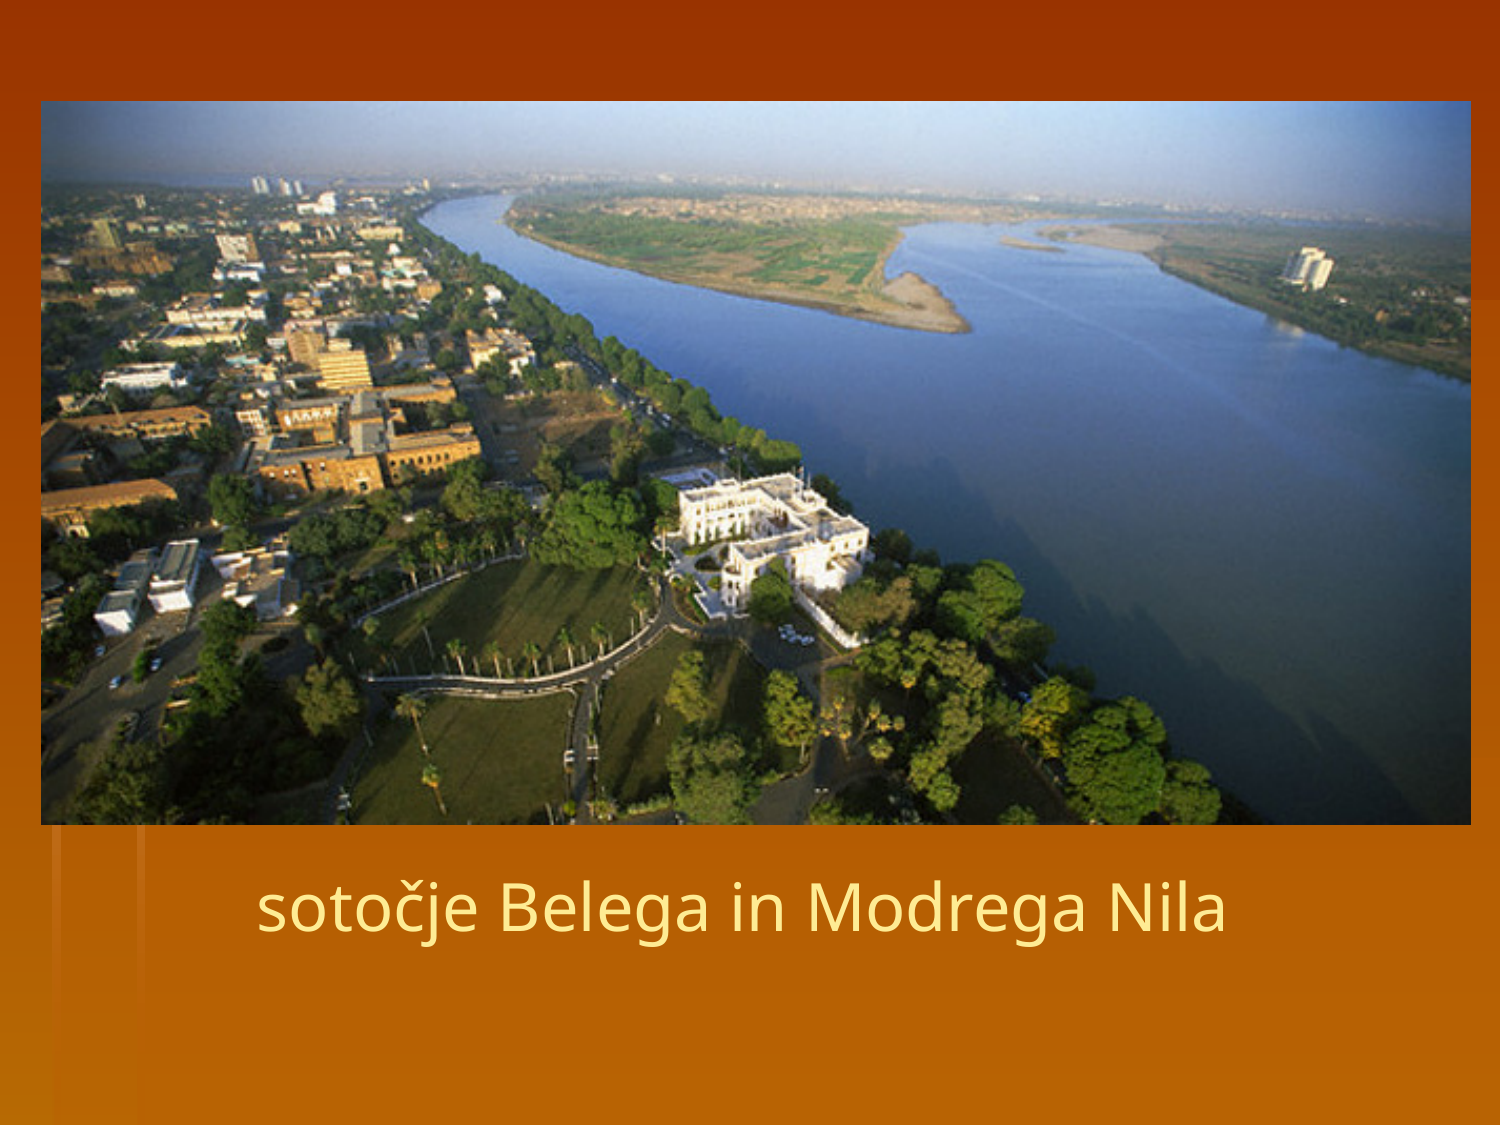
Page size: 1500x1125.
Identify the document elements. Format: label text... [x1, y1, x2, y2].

picture [41, 101, 1471, 825]
text_box sotočje Belega in Modrega Nila [242, 857, 1294, 953]
